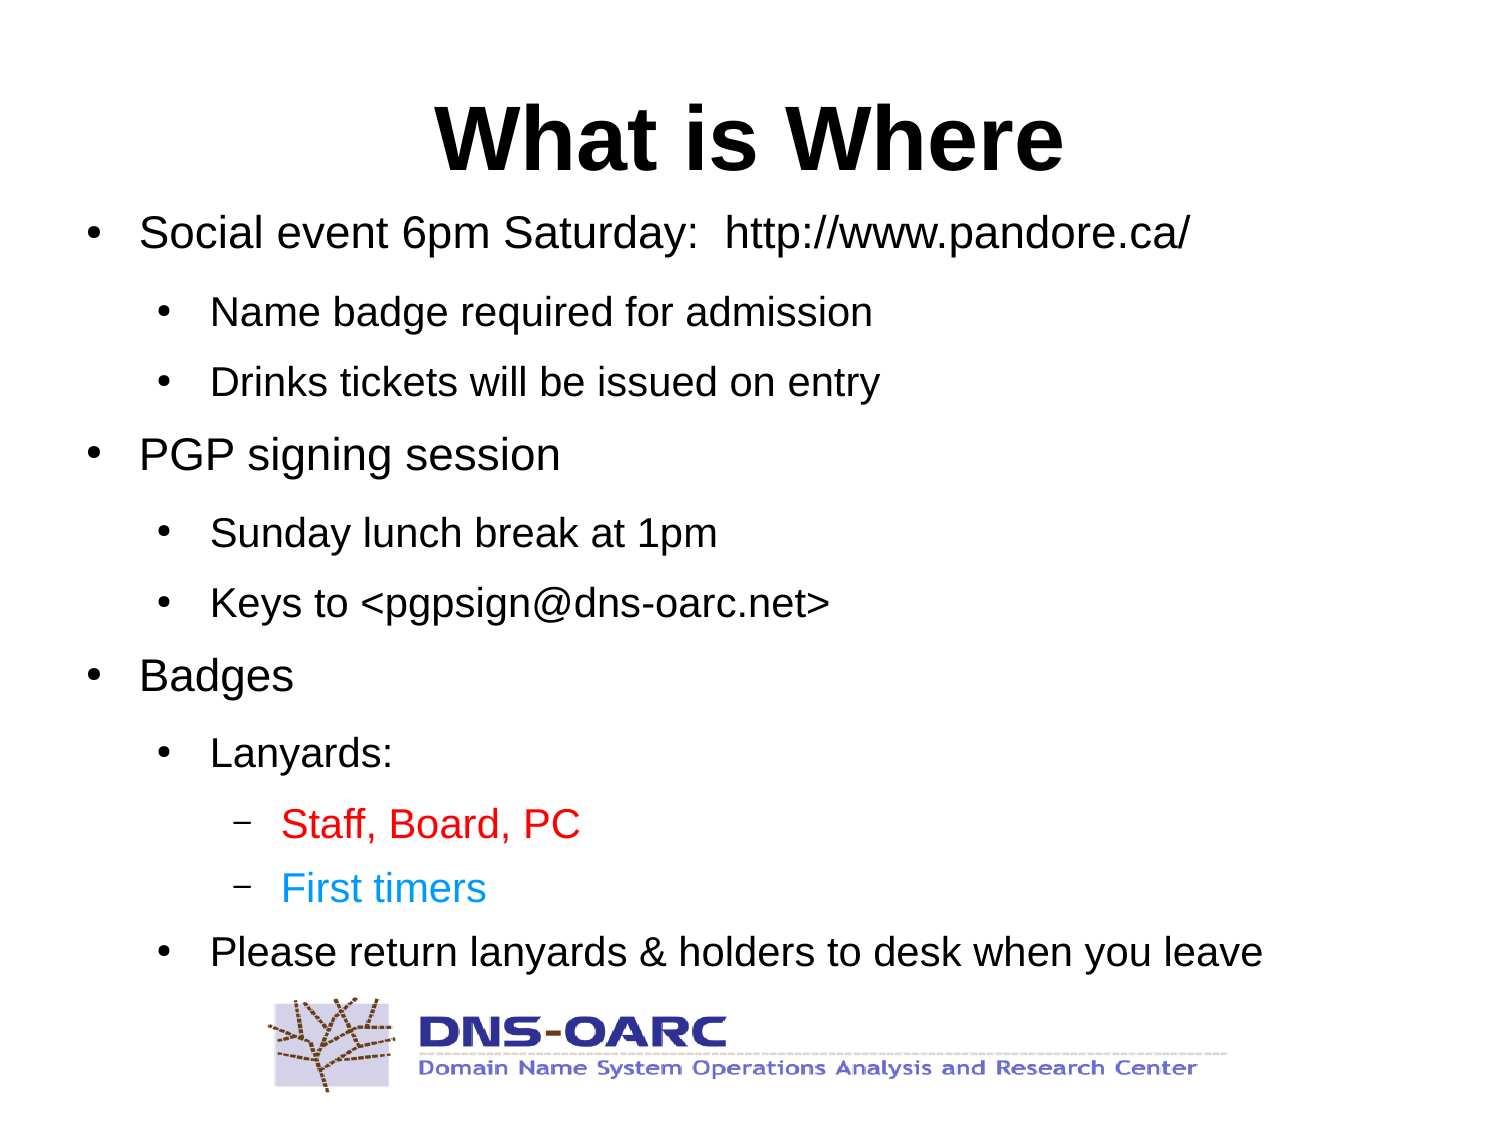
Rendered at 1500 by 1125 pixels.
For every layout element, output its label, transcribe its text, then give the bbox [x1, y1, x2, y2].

title What is Where [75, 44, 1425, 207]
picture [214, 991, 1259, 1099]
list Social event 6pm Saturday: http://www.pandore.ca/ Name badge required for admission Drinks tickets will be issued on entry PGP signing session Sunday lunch break at 1pm Keys to <pgpsign@dns-oarc.net> Badges Lanyards: Staff, Board, PC First timers Please return lanyards & holders to desk when you leave [68, 207, 1432, 953]
